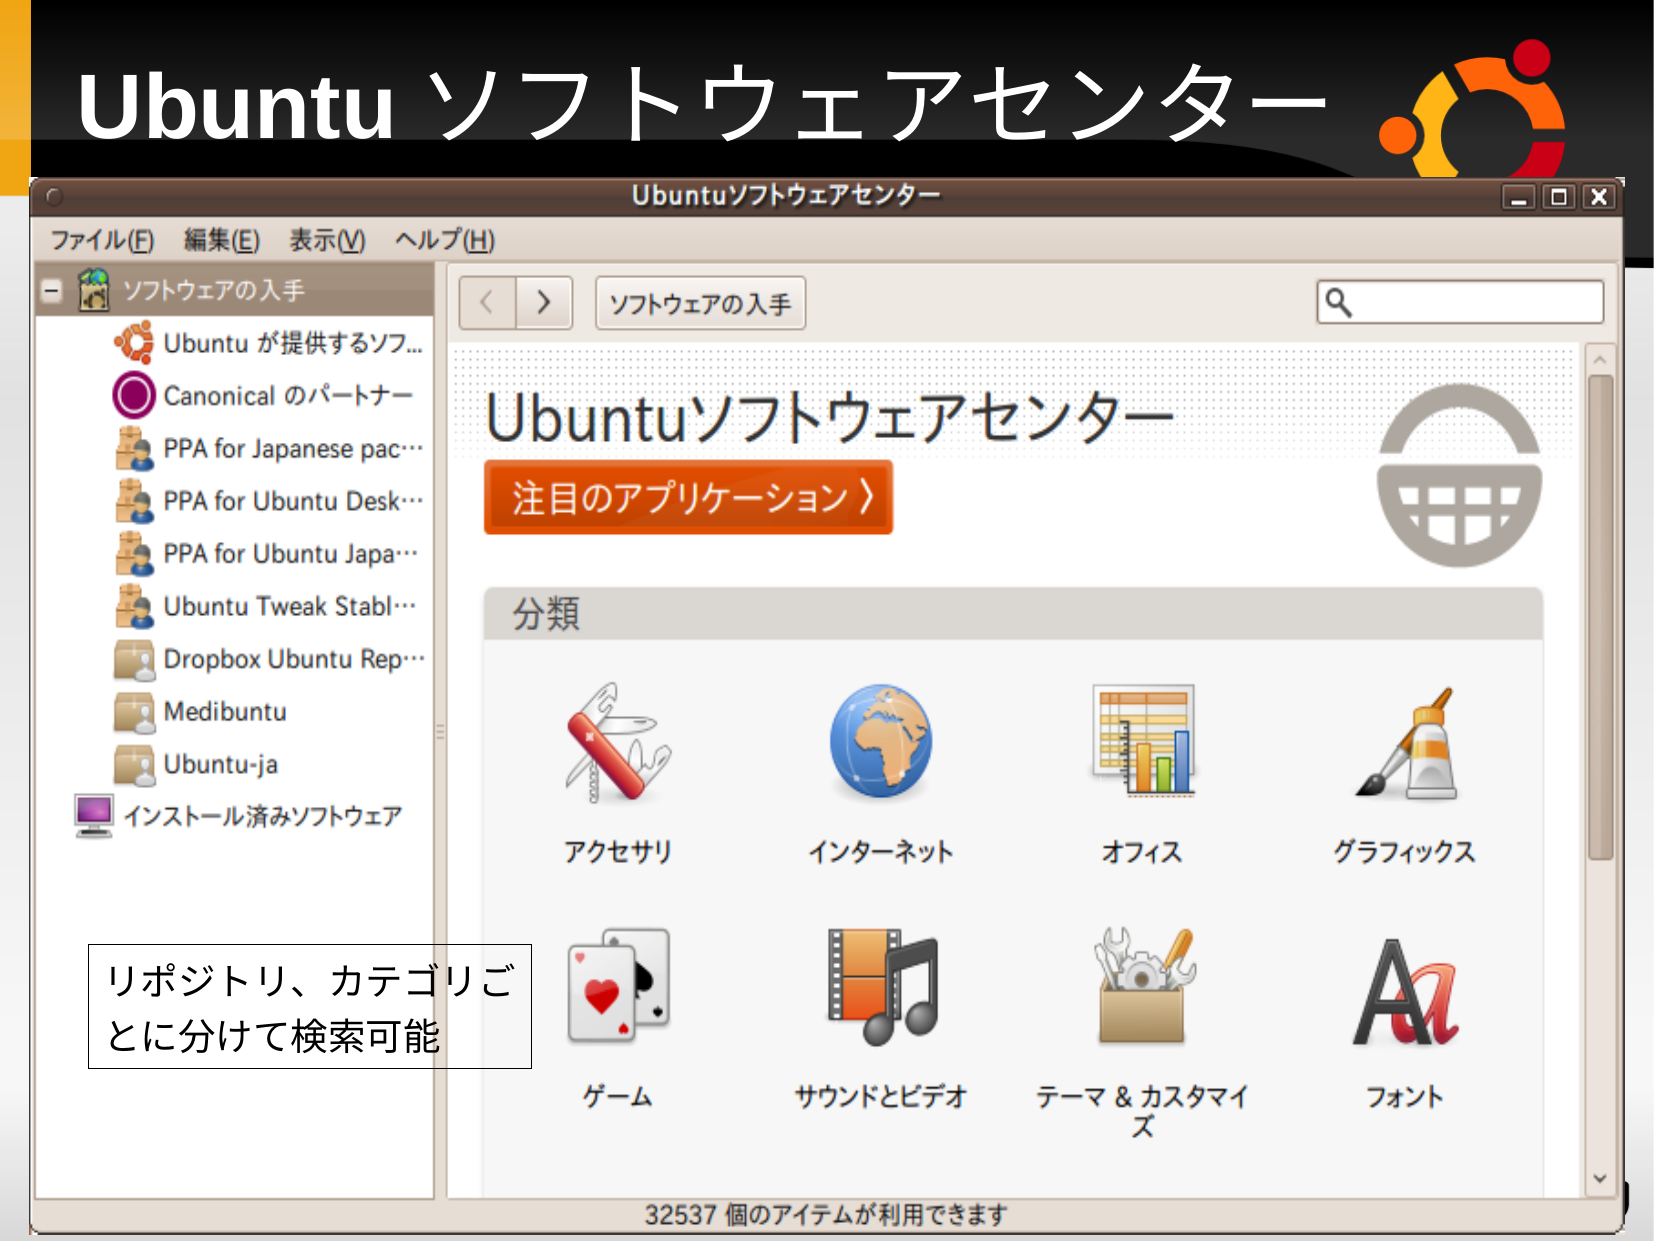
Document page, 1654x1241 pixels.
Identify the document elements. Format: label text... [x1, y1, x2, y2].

picture [0, 0, 1654, 1241]
title Ubuntuソフトウェアセンター [76, 7, 1565, 177]
text_box リポジトリ、カテゴリごとに分けて検索可能 [88, 944, 532, 1041]
